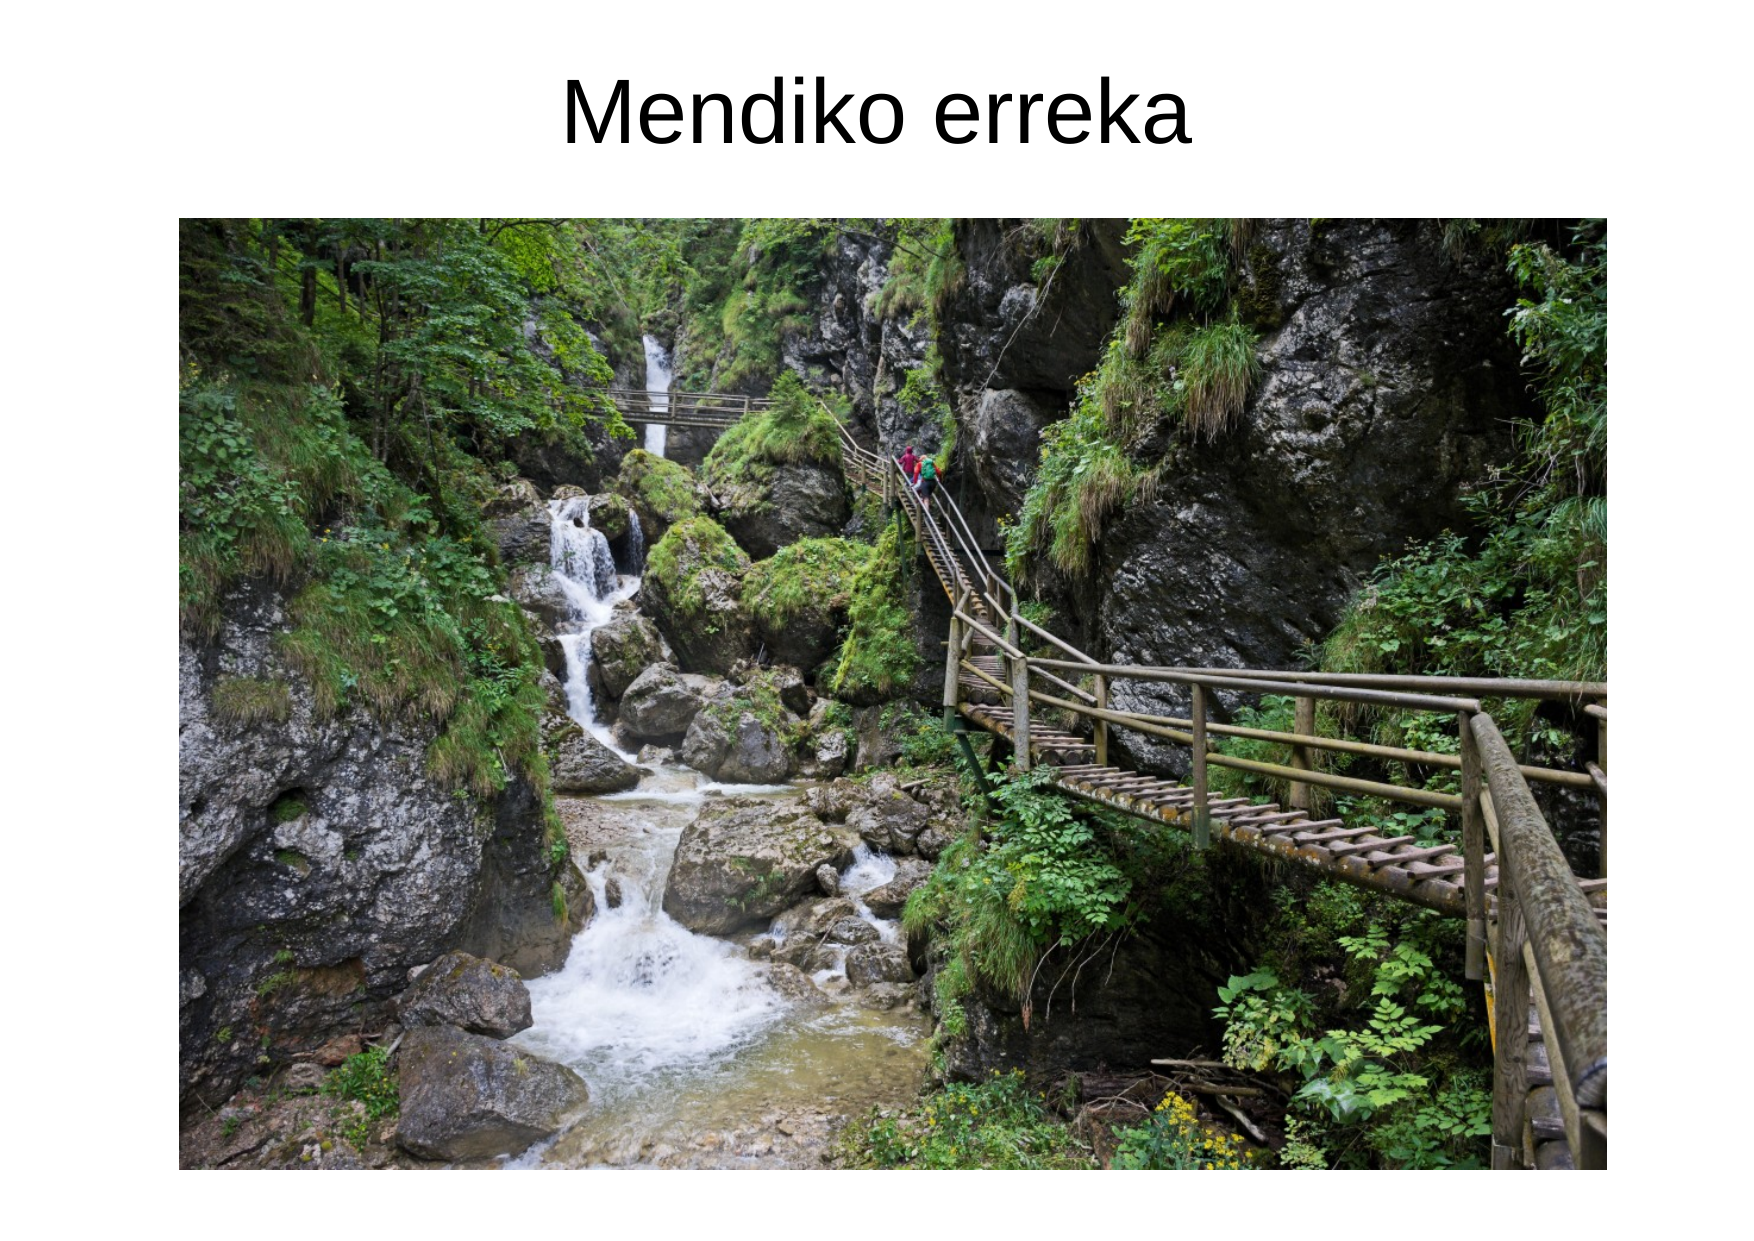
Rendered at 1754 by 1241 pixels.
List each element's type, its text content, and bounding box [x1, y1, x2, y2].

title Mendiko erreka [87, 8, 1667, 216]
picture [179, 218, 1607, 1170]
